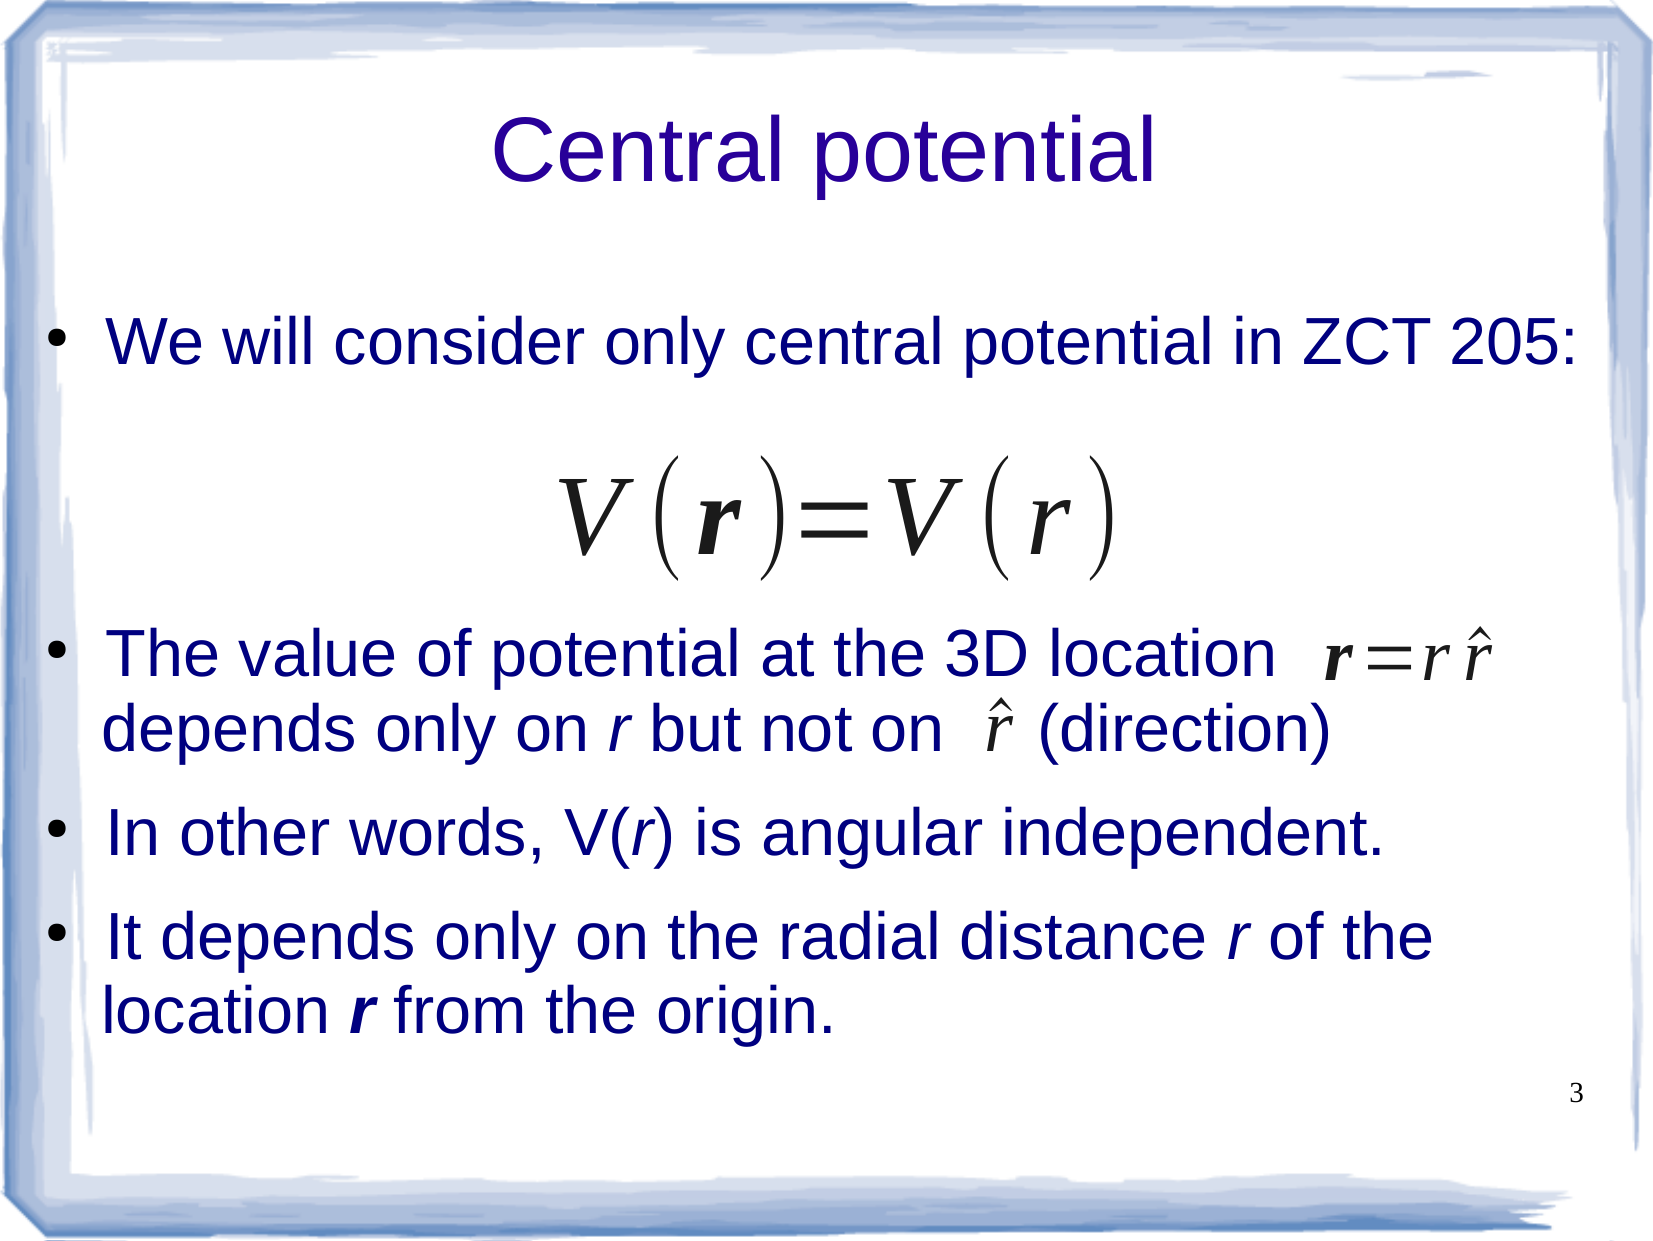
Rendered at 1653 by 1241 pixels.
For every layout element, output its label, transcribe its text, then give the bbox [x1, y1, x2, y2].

chart [1305, 615, 1516, 698]
chart [965, 686, 1036, 770]
chart [525, 446, 1147, 586]
picture [0, 0, 1653, 1241]
list We will consider only central potential in ZCT 205: The value of potential at the 3D location depends only on r but not on (direction) In other words, V(r) is angular independent. It depends only on the radial distance r of the location r from the origin. [45, 300, 1612, 1191]
title Central potential [82, 49, 1567, 253]
